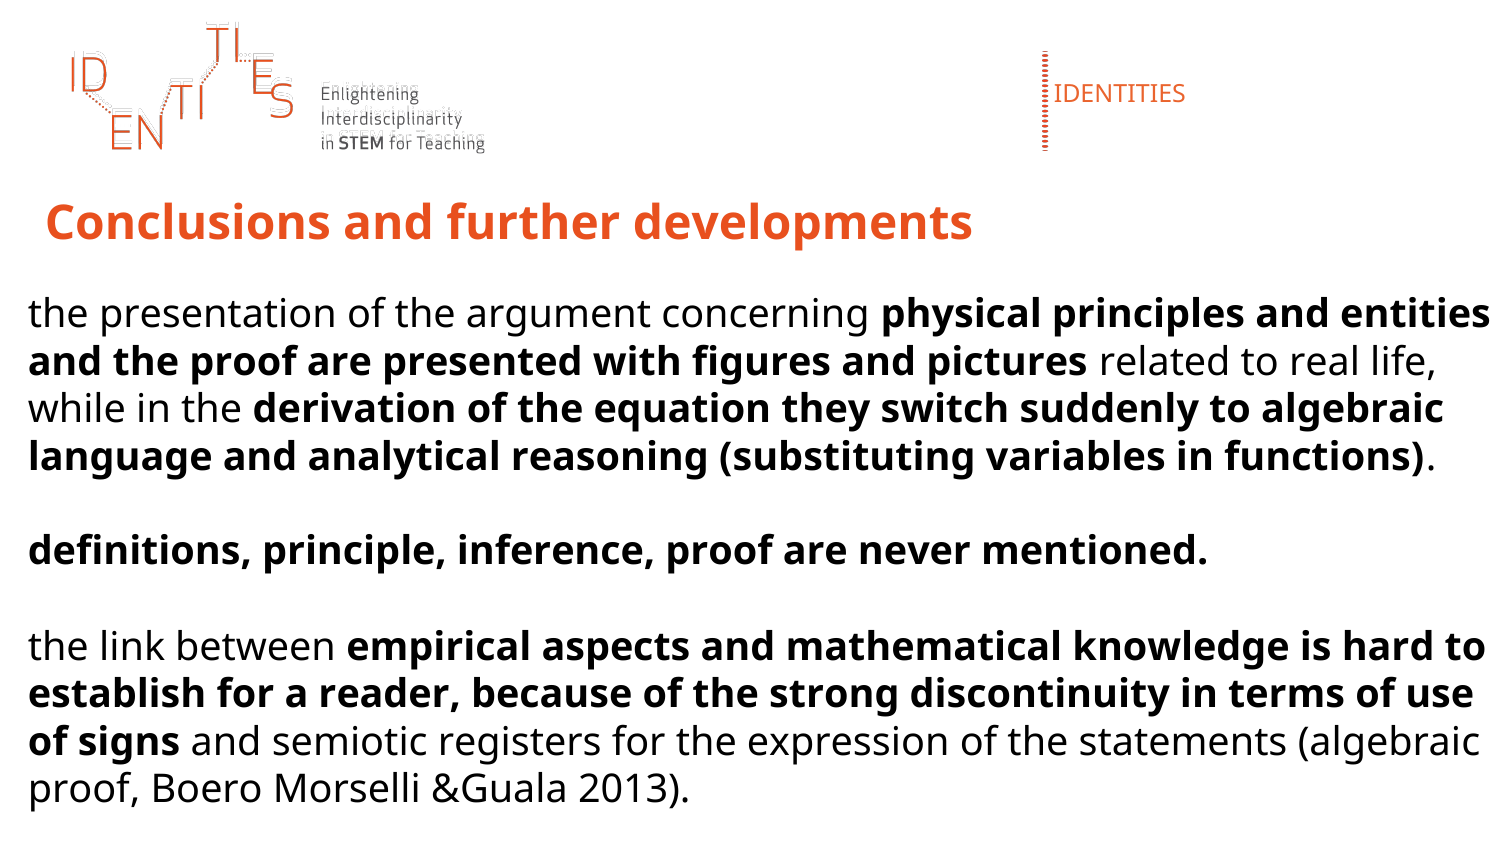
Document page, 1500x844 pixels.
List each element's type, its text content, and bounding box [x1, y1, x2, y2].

picture [1042, 122, 1051, 151]
text_box Conclusions and further developments [29, 183, 1500, 273]
text_box IDENTITIES [1042, 72, 1440, 122]
text_box the presentation of the argument concerning physical principles and entities and the proof are presented with figures and pictures related to real life, while in the derivation of the equation they switch suddenly to algebraic language and analytical reasoning (substituting variables in functions). definitions, principle, inference, proof are never mentioned. the link between empirical aspects and mathematical knowledge is hard to establish for a reader, because of the strong discontinuity in terms of use of signs and semiotic registers for the expression of the statements (algebraic proof, Boero Morselli &Guala 2013). [12, 273, 1500, 844]
picture [71, 18, 485, 157]
picture [1042, 51, 1051, 72]
